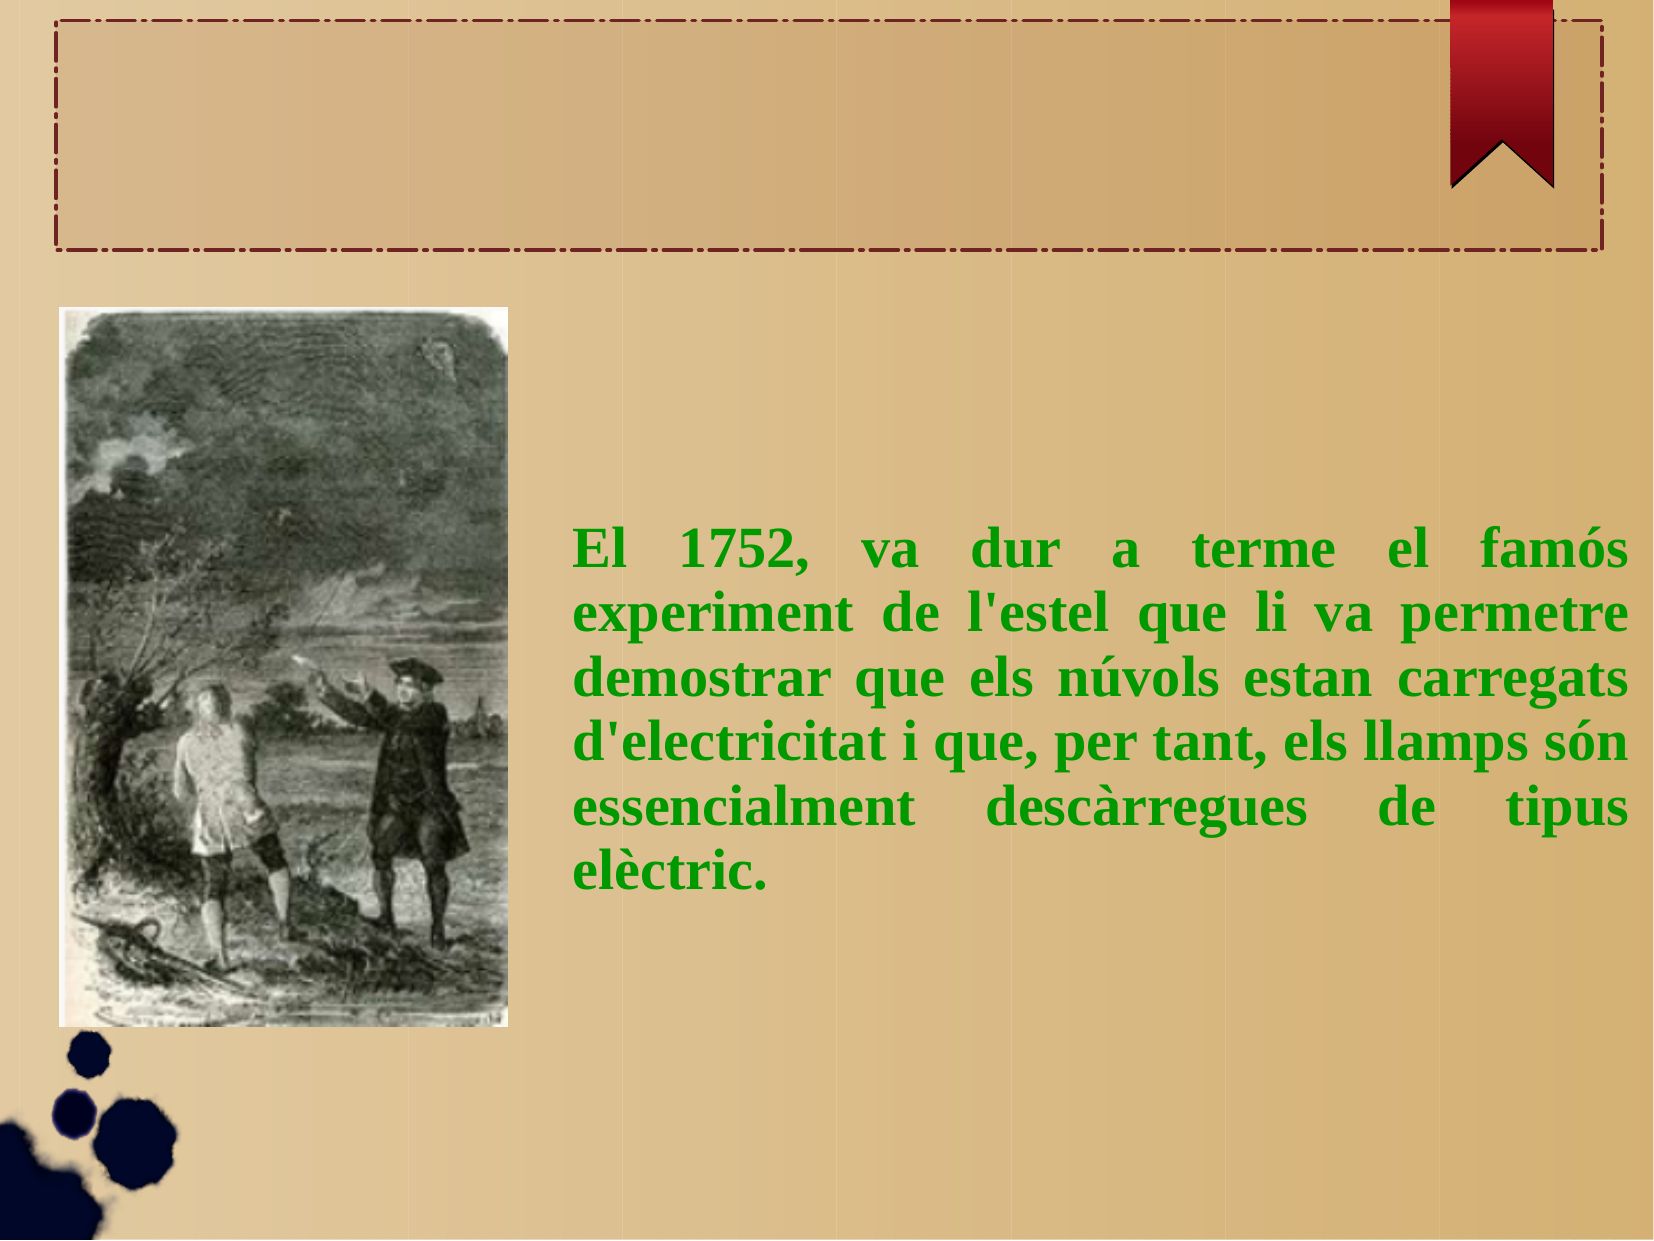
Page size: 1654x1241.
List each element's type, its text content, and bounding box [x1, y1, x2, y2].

title El 1752, va dur a terme el famós experiment de l'estel que li va permetre demostrar que els núvols estan carregats d'electricitat i que, per tant, els llamps són essencialment descàrregues de tipus elèctric. [572, 496, 1630, 922]
picture [59, 307, 508, 1027]
